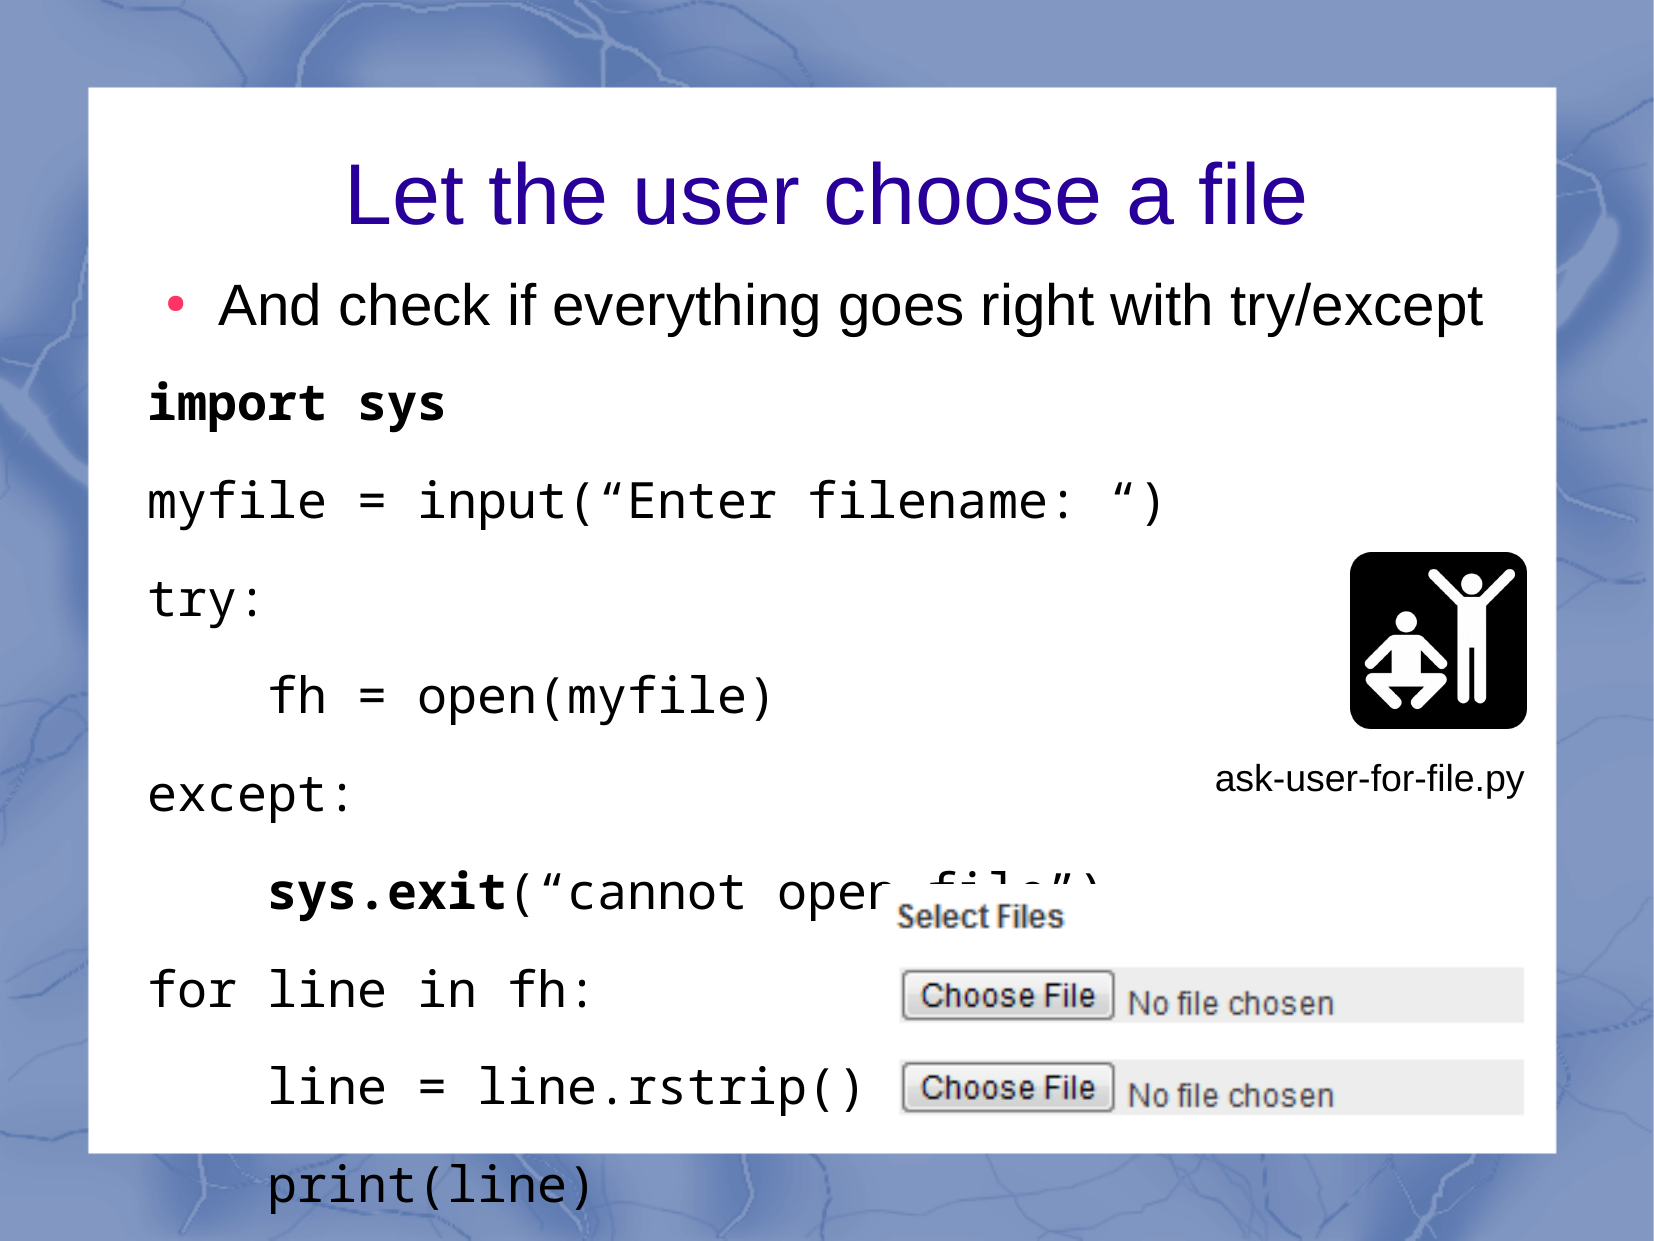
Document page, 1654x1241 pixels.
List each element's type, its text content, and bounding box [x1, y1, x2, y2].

text_box ask-user-for-file.py [1200, 750, 1540, 808]
list And check if everything goes right with try/except import sys myfile = input(“Enter filename: “) try: fh = open(myfile) except: sys.exit(“cannot open file”) for line in fh: line = line.rstrip() print(line) [147, 272, 1506, 1128]
title Let the user choose a file [118, 90, 1536, 298]
picture [0, 0, 1654, 1241]
